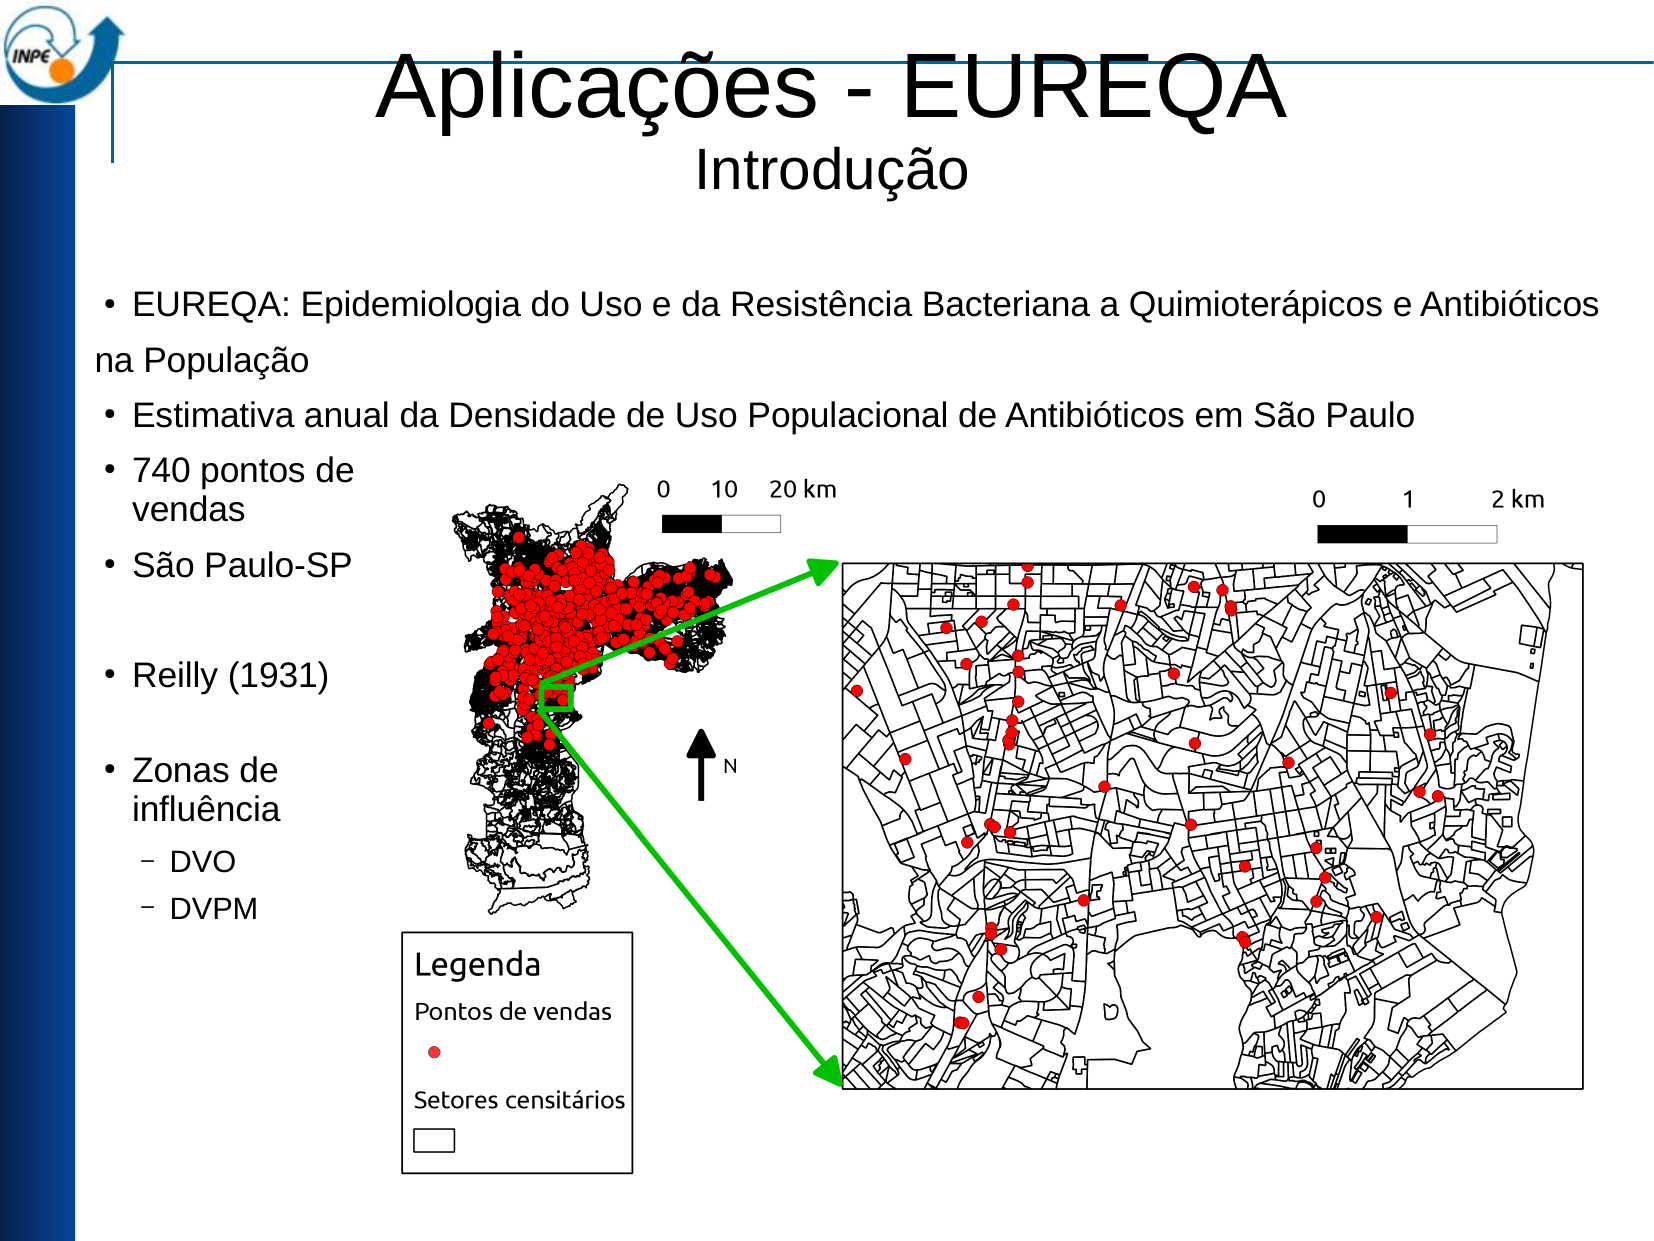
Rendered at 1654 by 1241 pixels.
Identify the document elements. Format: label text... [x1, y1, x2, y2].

title Aplicações - EUREQA Introdução [29, 22, 1635, 215]
picture [0, 0, 126, 105]
list EUREQA: Epidemiologia do Uso e da Resistência Bacteriana a Quimioterápicos e Antibióticos na População Estimativa anual da Densidade de Uso Populacional de Antibióticos em São Paulo 740 pontos de vendas São Paulo-SP Reilly (1931) Zonas de influência DVO DVPM [94, 284, 1606, 930]
picture [390, 459, 1611, 1208]
